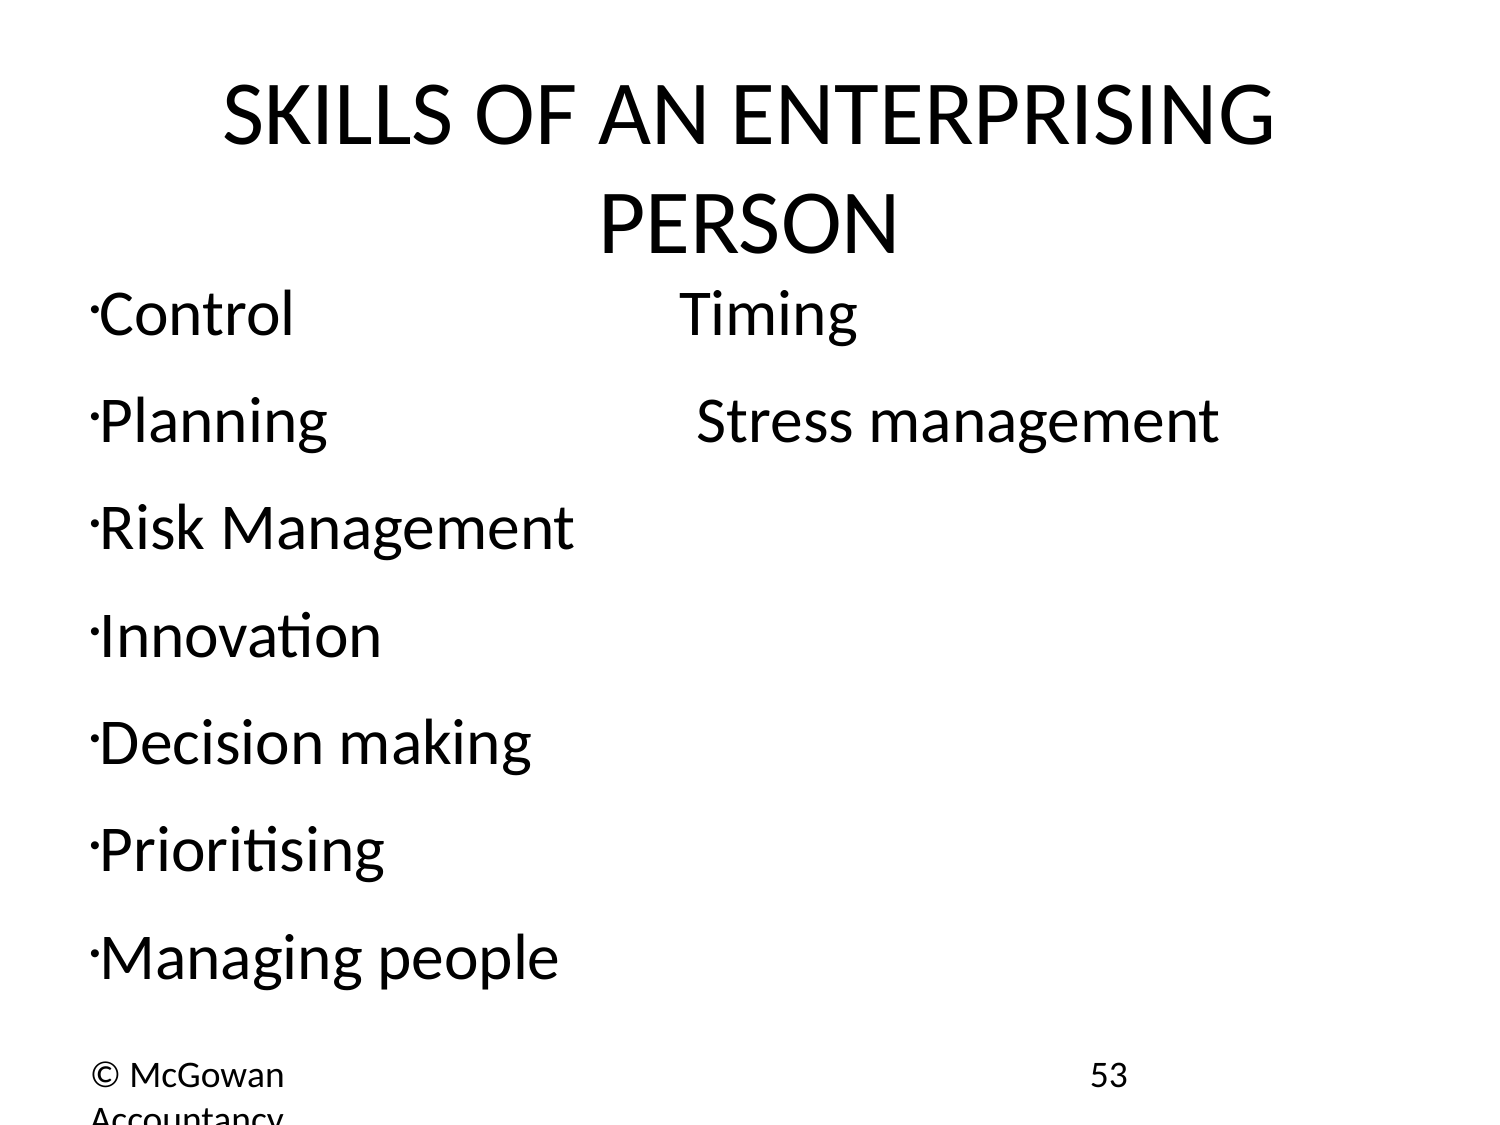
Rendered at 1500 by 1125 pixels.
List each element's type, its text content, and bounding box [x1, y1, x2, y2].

title SKILLS OF AN ENTERPRISING PERSON [75, 45, 1425, 233]
list Control Timing Planning Stress management Risk Management Innovation Decision making Prioritising Managing people [75, 262, 1425, 1005]
text_box [1074, 1042, 1425, 1103]
text_box © McGowan Accountancy Services [75, 1042, 425, 1103]
